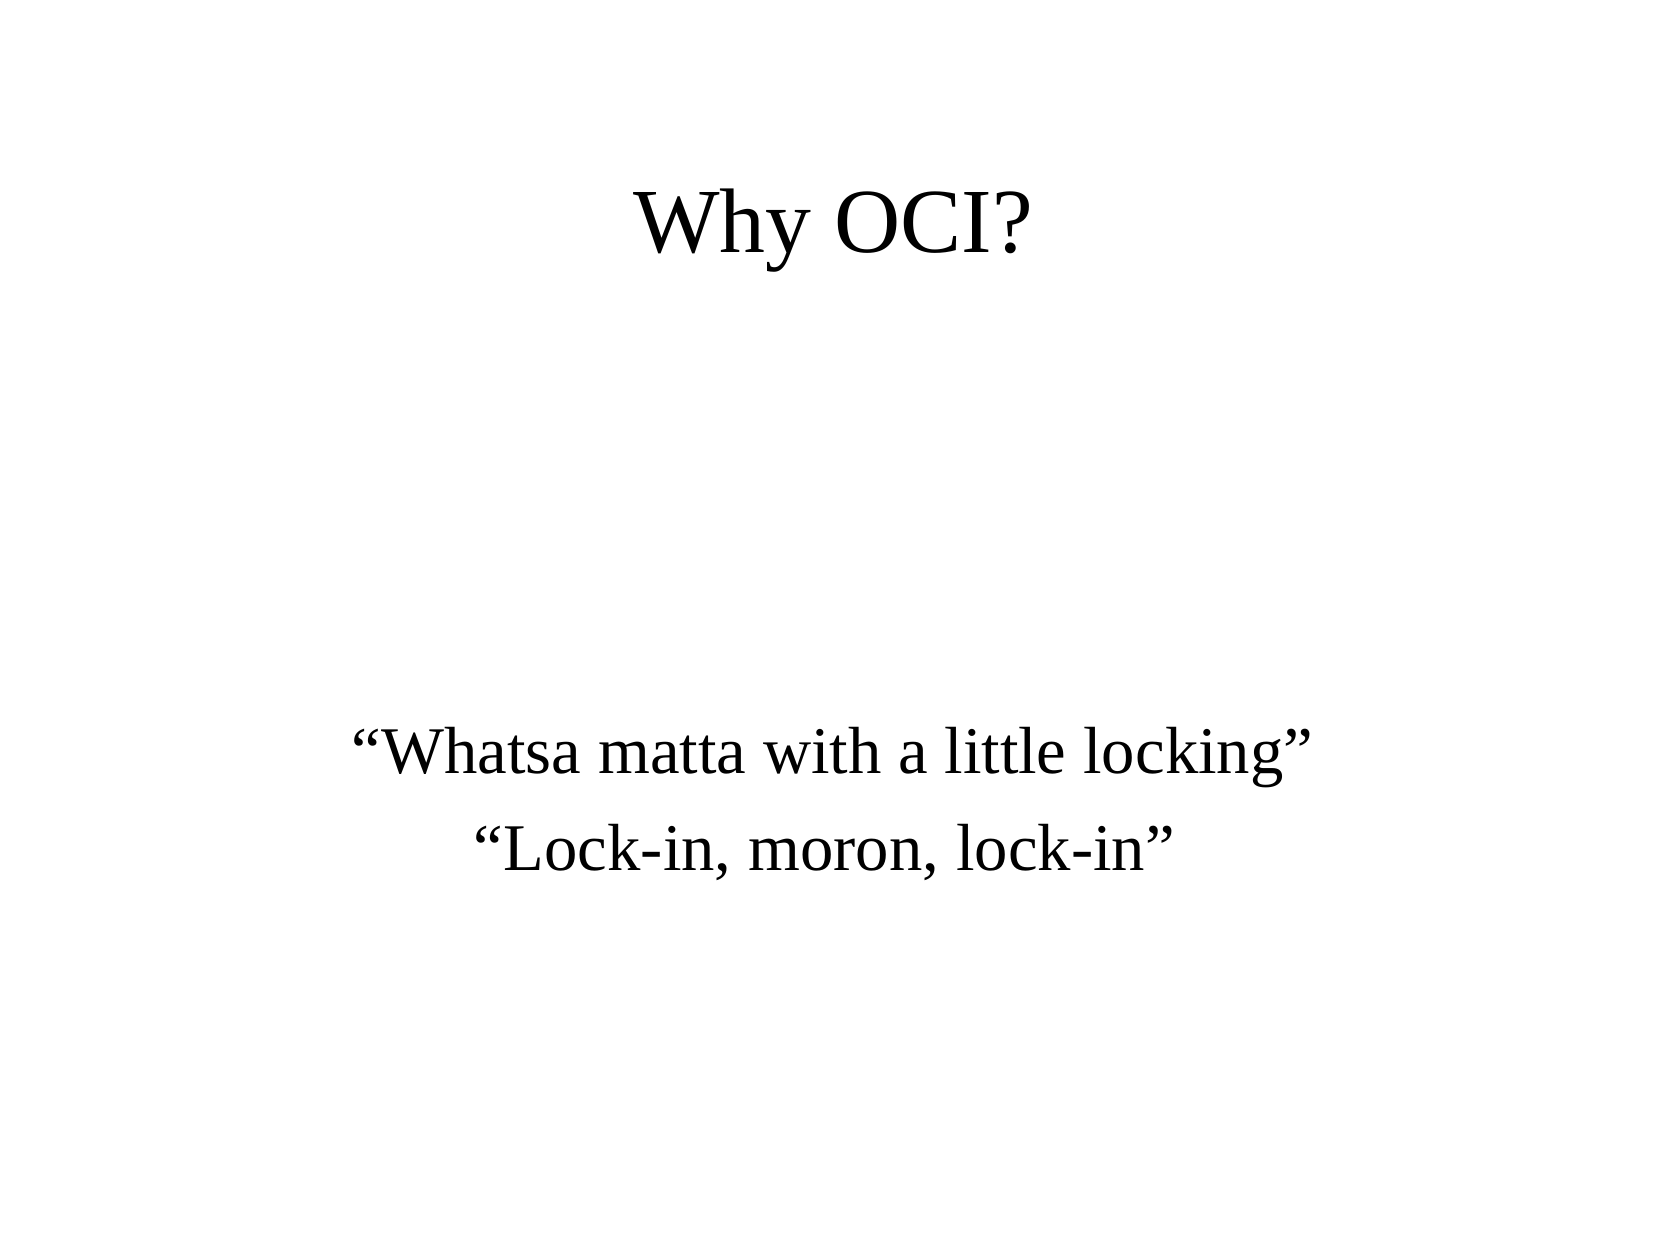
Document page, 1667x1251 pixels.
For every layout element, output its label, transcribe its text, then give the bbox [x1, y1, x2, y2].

title Why OCI? [124, 110, 1542, 320]
subtitle “Whatsa matta with a little locking” “Lock-in, moron, lock-in” [124, 360, 1542, 1230]
